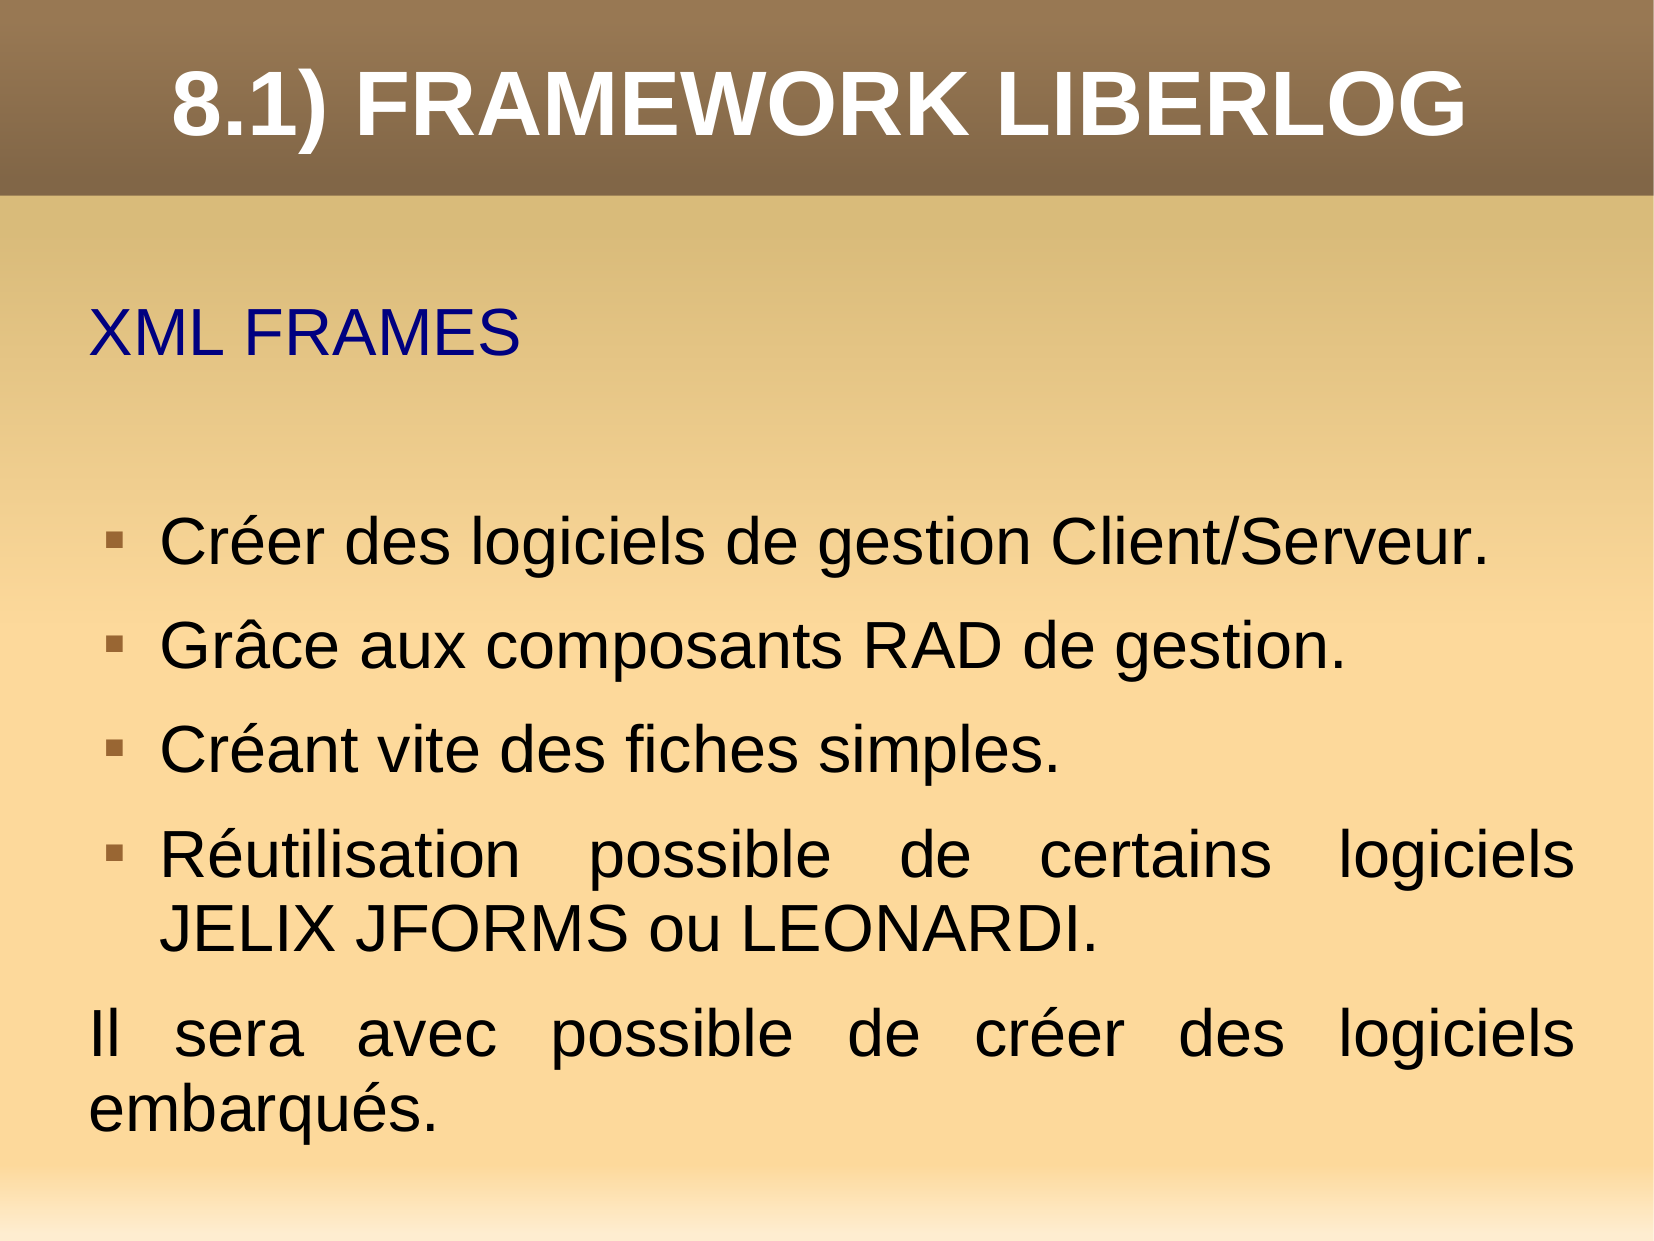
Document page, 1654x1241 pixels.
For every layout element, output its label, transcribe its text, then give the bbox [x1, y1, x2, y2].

title 8.1) FRAMEWORK LIBERLOG [76, 0, 1565, 208]
picture [0, 0, 1654, 1241]
list XML FRAMES Créer des logiciels de gestion Client/Serveur. Grâce aux composants RAD de gestion. Créant vite des fiches simples. Réutilisation possible de certains logiciels JELIX JFORMS ou LEONARDI. Il sera avec possible de créer des logiciels embarqués. [88, 295, 1577, 1146]
